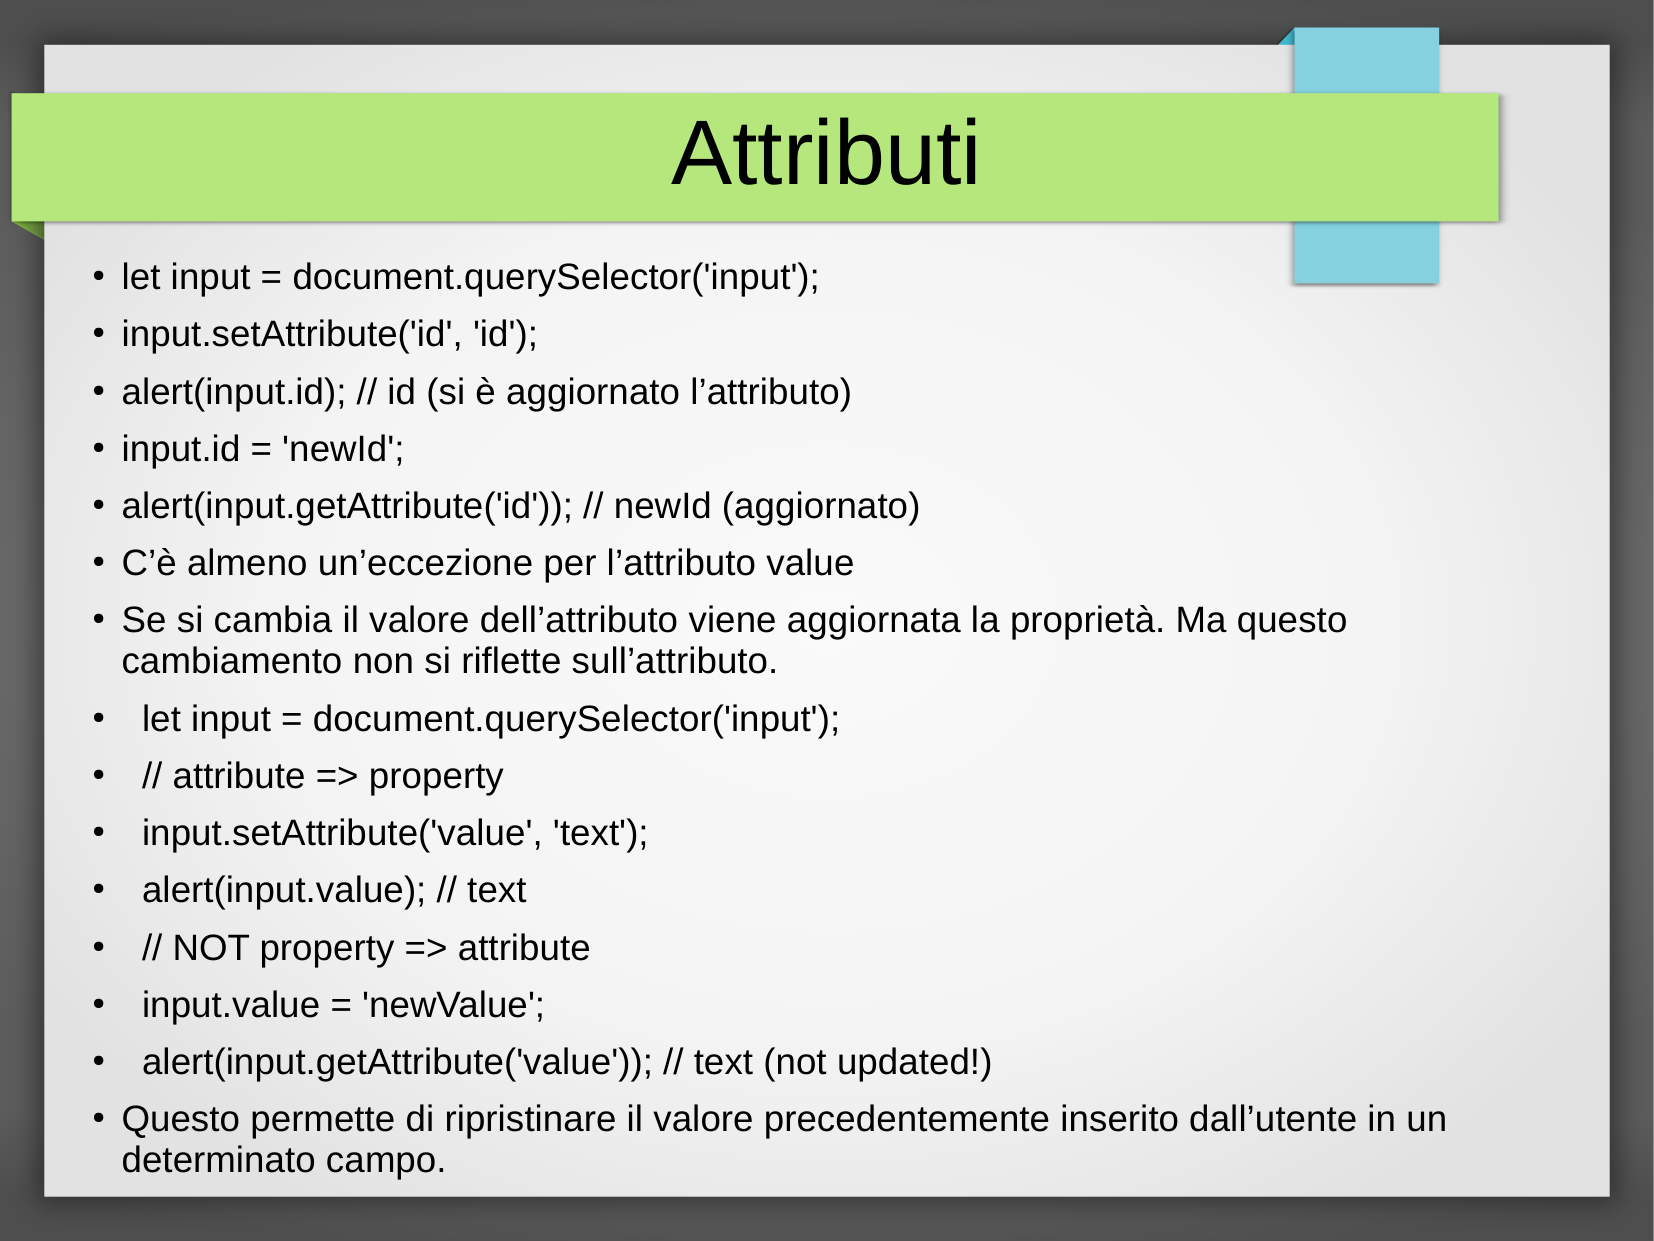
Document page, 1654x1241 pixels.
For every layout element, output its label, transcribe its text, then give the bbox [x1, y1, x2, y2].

title Attributi [82, 49, 1571, 256]
list let input = document.querySelector('input'); input.setAttribute('id', 'id'); alert(input.id); // id (si è aggiornato l’attributo) input.id = 'newId'; alert(input.getAttribute('id')); // newId (aggiornato) C’è almeno un’eccezione per l’attributo value Se si cambia il valore dell’attributo viene aggiornata la proprietà. Ma questo cambiamento non si riflette sull’attributo. let input = document.querySelector('input'); // attribute => property input.setAttribute('value', 'text'); alert(input.value); // text // NOT property => attribute input.value = 'newValue'; alert(input.getAttribute('value')); // text (not updated!) Questo permette di ripristinare il valore precedentemente inserito dall’utente in un determinato campo. [82, 256, 1571, 1182]
picture [0, 0, 1654, 1241]
